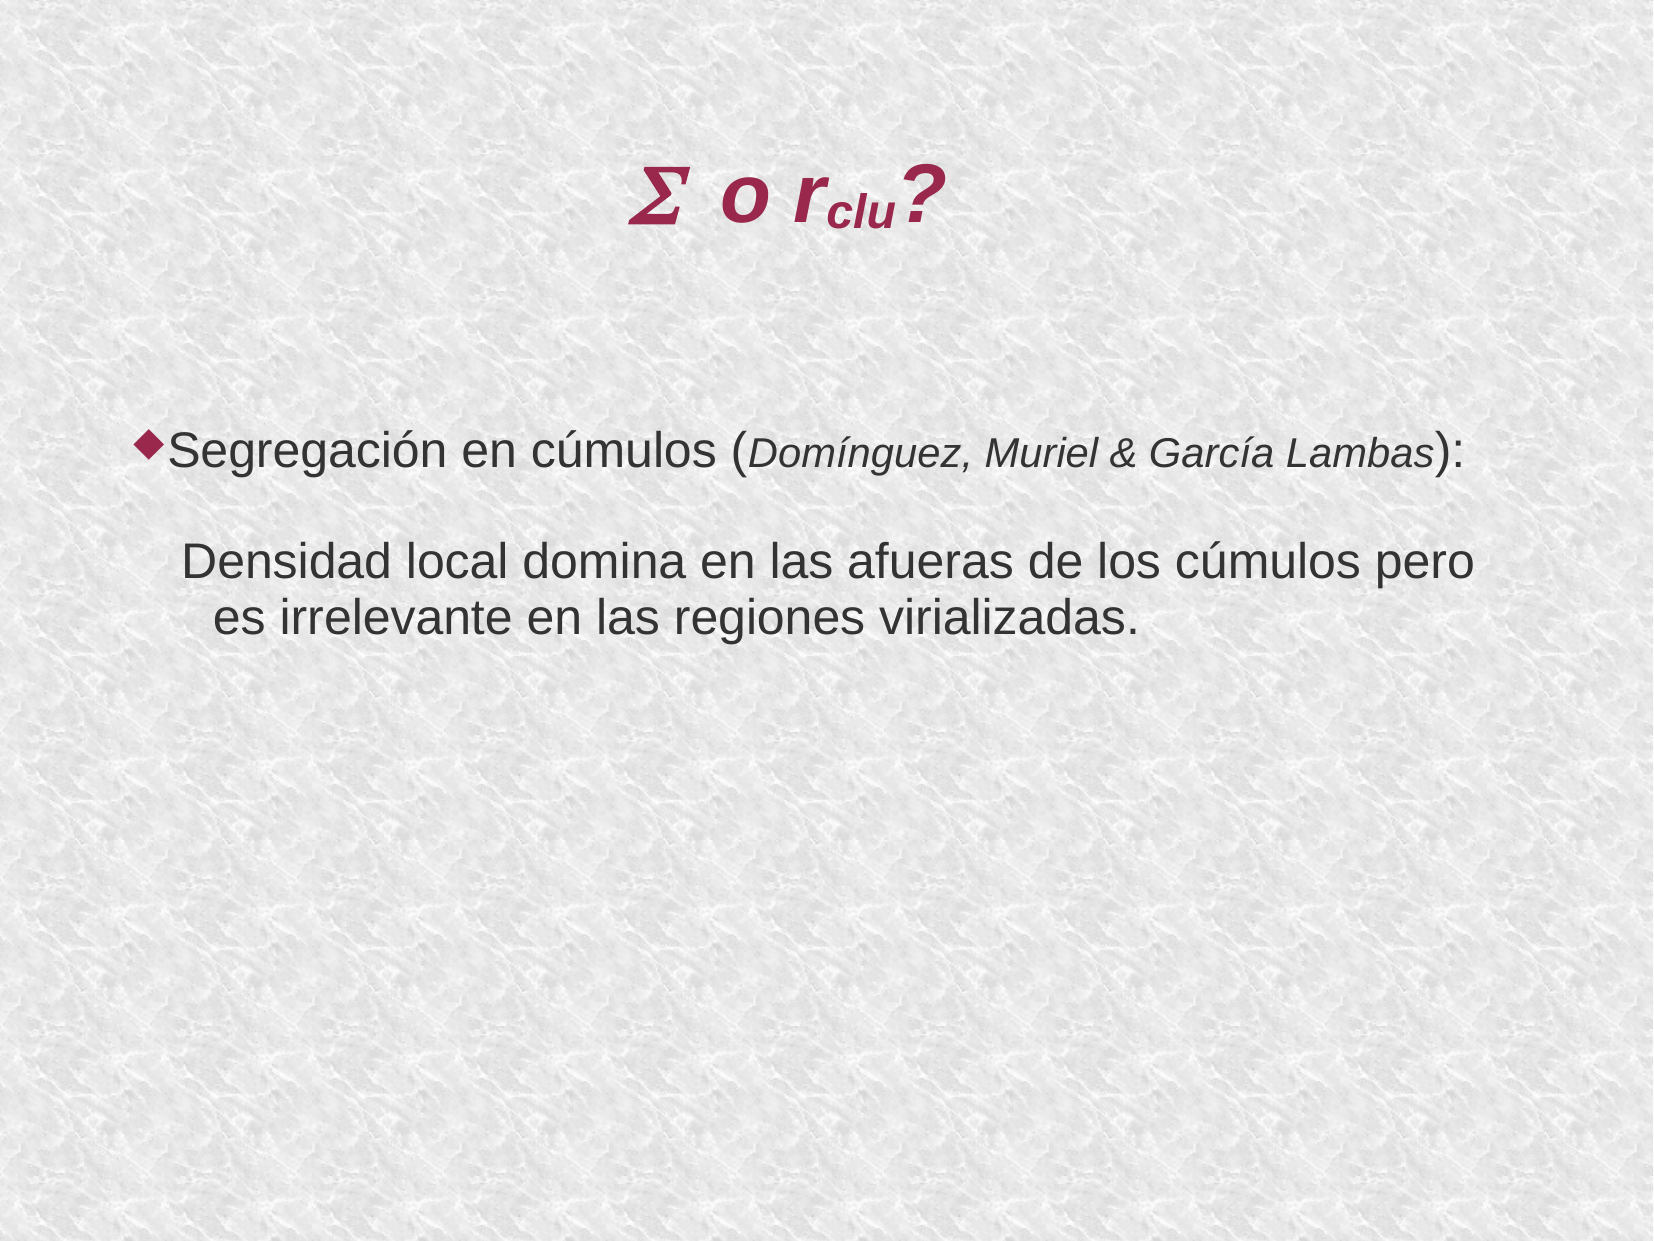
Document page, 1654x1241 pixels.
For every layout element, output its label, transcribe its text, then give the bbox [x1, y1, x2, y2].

title S o rclu? [82, 90, 1535, 298]
picture [0, 0, 1654, 1241]
list Segregación en cúmulos (Domínguez, Muriel & García Lambas): Densidad local domina en las afueras de los cúmulos pero es irrelevante en las regiones virializadas. [130, 421, 1489, 1241]
